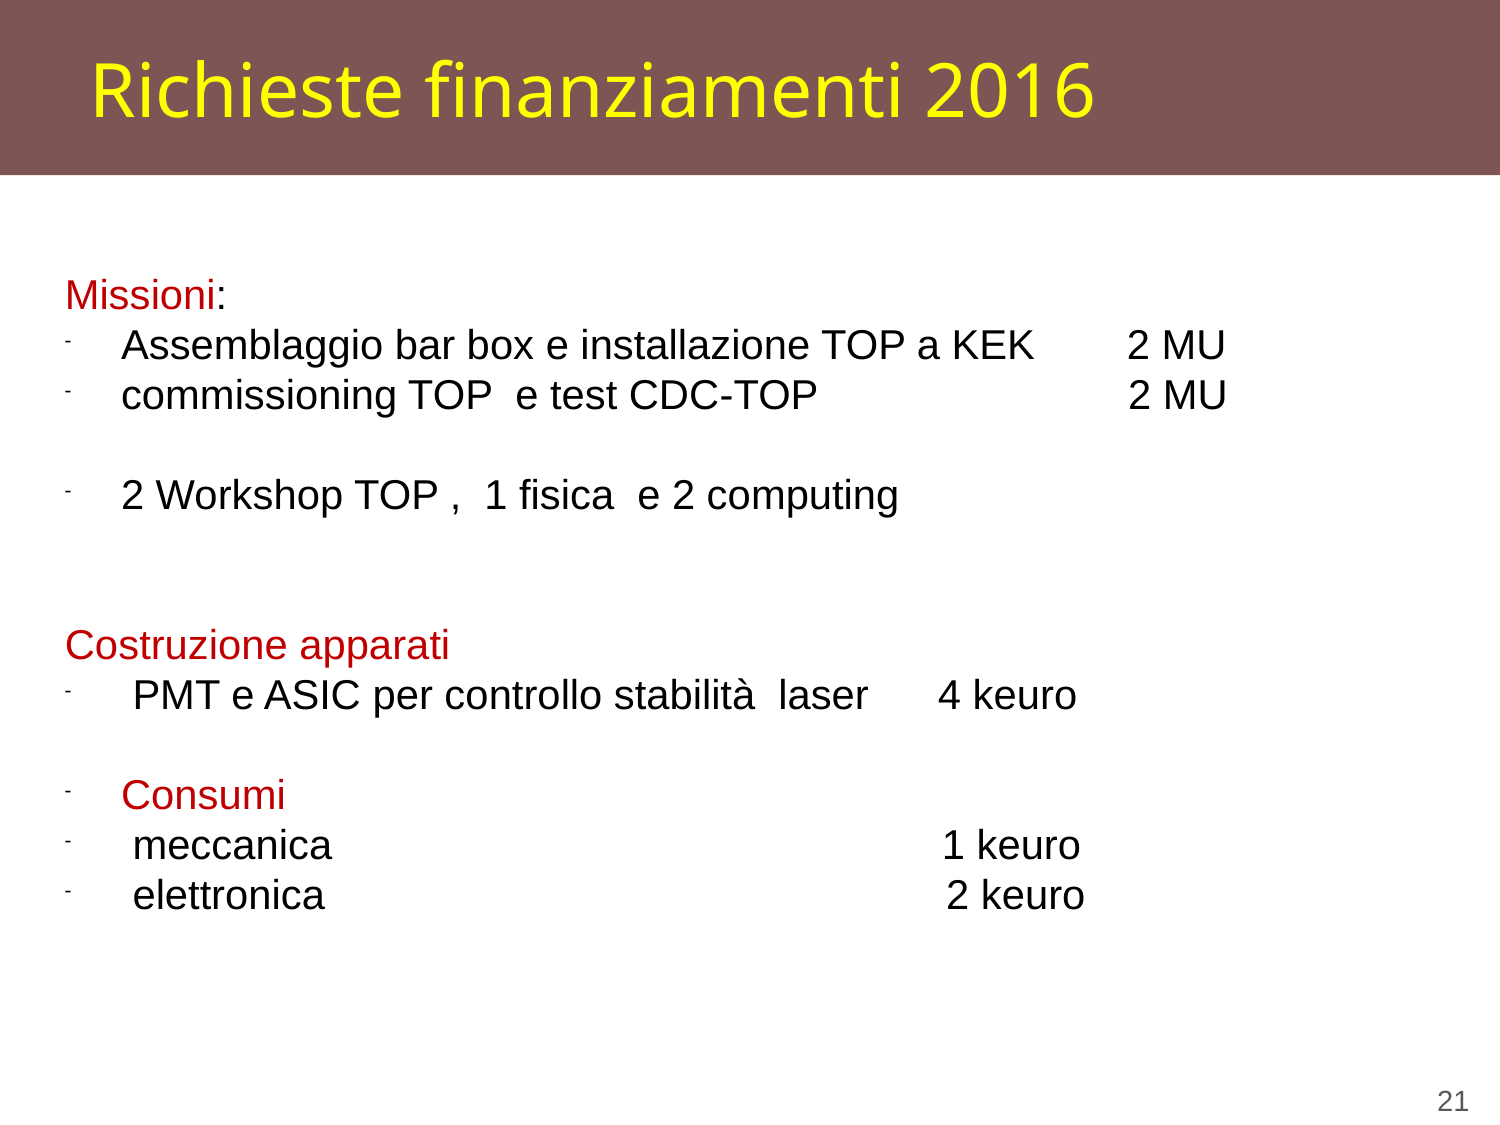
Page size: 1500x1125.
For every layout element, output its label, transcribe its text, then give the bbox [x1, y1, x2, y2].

title Richieste finanziamenti 2016 [75, 0, 1425, 176]
slide_number <number> [1422, 1074, 1500, 1125]
text_box Missioni: Assemblaggio bar box e installazione TOP a KEK 2 MU commissioning TOP e test CDC-TOP 2 MU 2 Workshop TOP , 1 fisica e 2 computing Costruzione apparati PMT e ASIC per controllo stabilità laser 4 keuro Consumi meccanica 1 keuro elettronica 2 keuro [49, 215, 1450, 1014]
